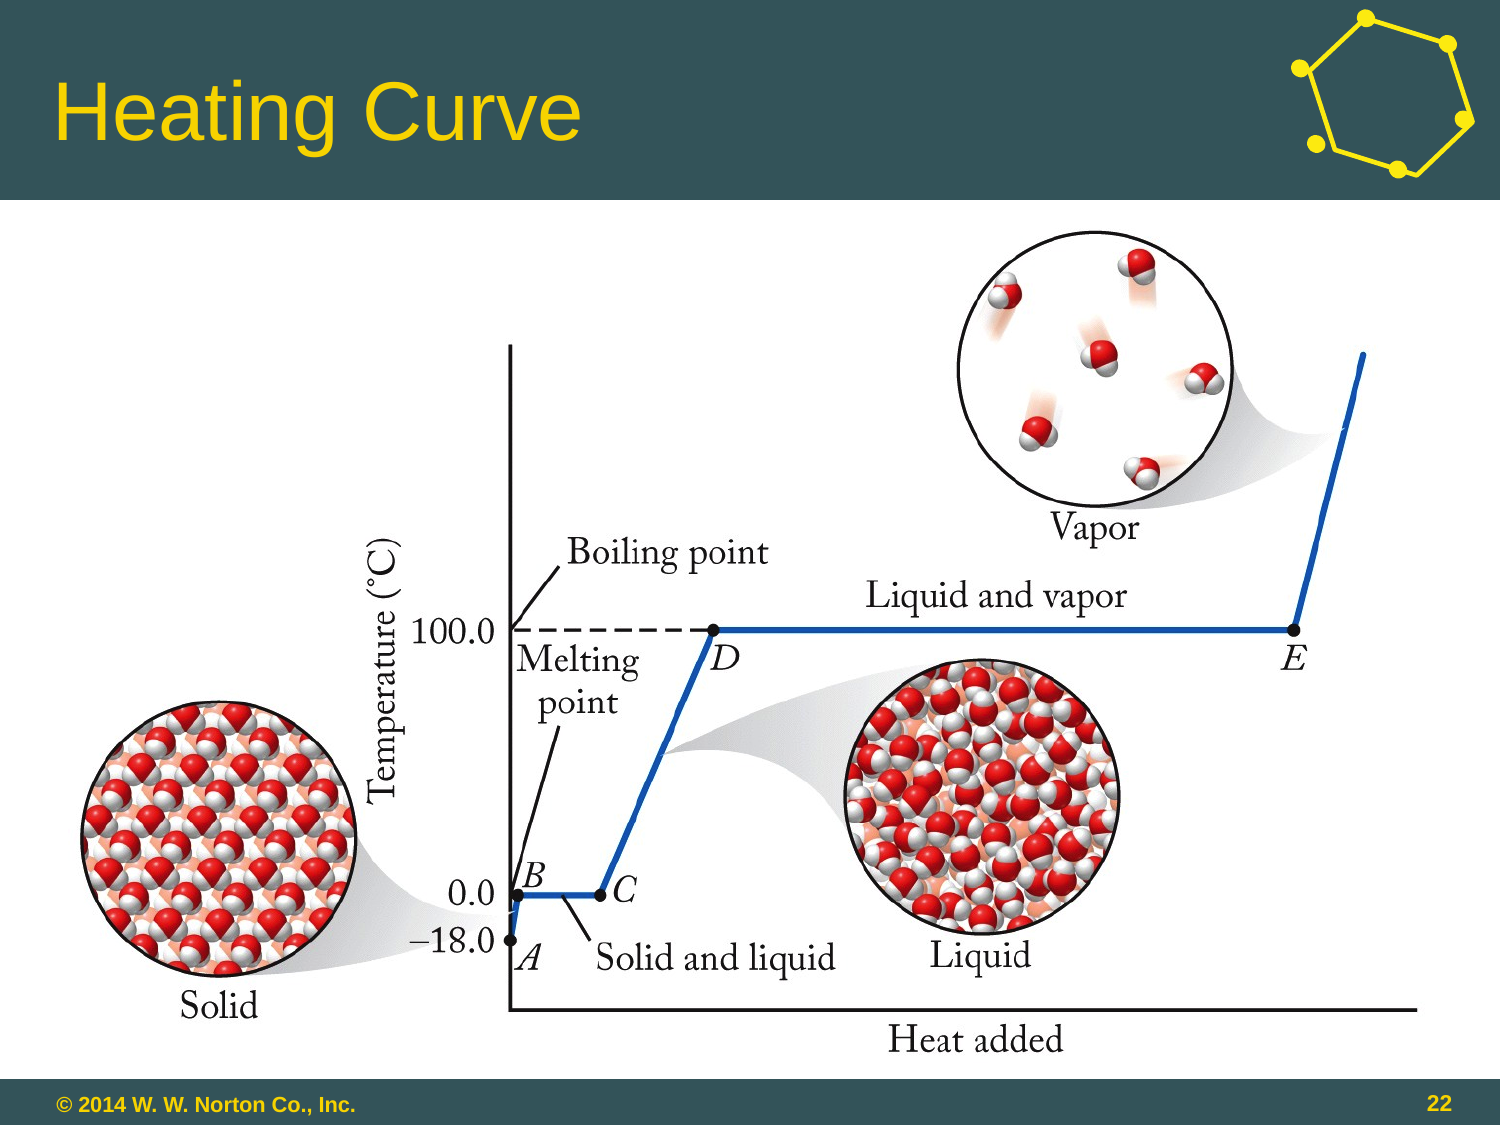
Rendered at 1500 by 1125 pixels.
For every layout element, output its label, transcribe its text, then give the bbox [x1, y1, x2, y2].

title Heating Curve [37, 19, 1118, 195]
picture [68, 220, 1432, 1063]
slide_number <number> [1408, 1085, 1468, 1120]
